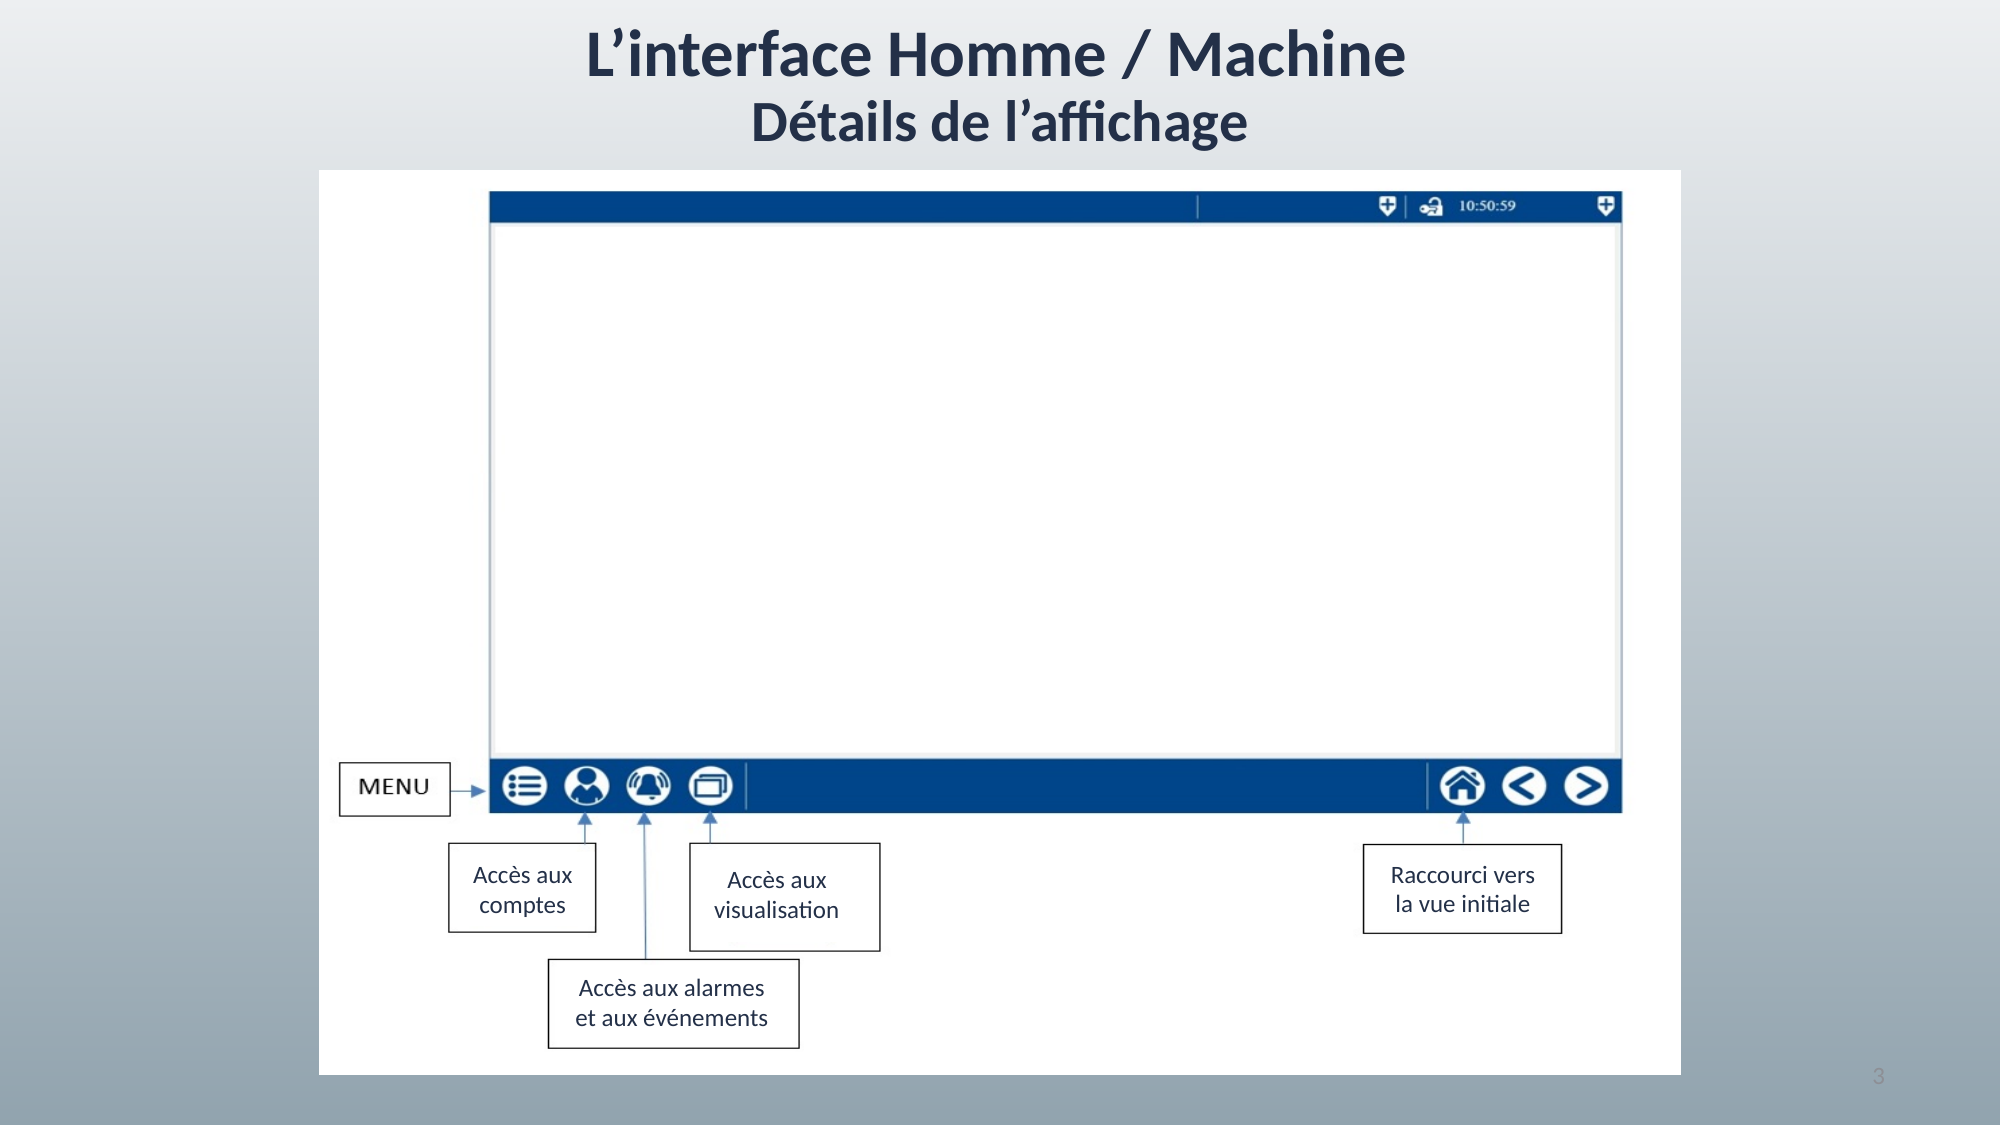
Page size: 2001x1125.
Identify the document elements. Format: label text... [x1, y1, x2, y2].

text_box Accès aux comptes [451, 851, 595, 927]
text_box L’interface Homme / Machine [1178, 46, 1212, 75]
text_box L’interface Homme / Machine [134, 11, 1860, 75]
text_box Détails de l’affichage [41, 75, 1959, 211]
text_box Raccourci vers la vue initiale [1371, 850, 1555, 926]
text_box Accès aux alarmes et aux événements [556, 964, 788, 1040]
picture [319, 170, 1681, 1075]
text_box Accès aux visualisation [697, 856, 857, 932]
